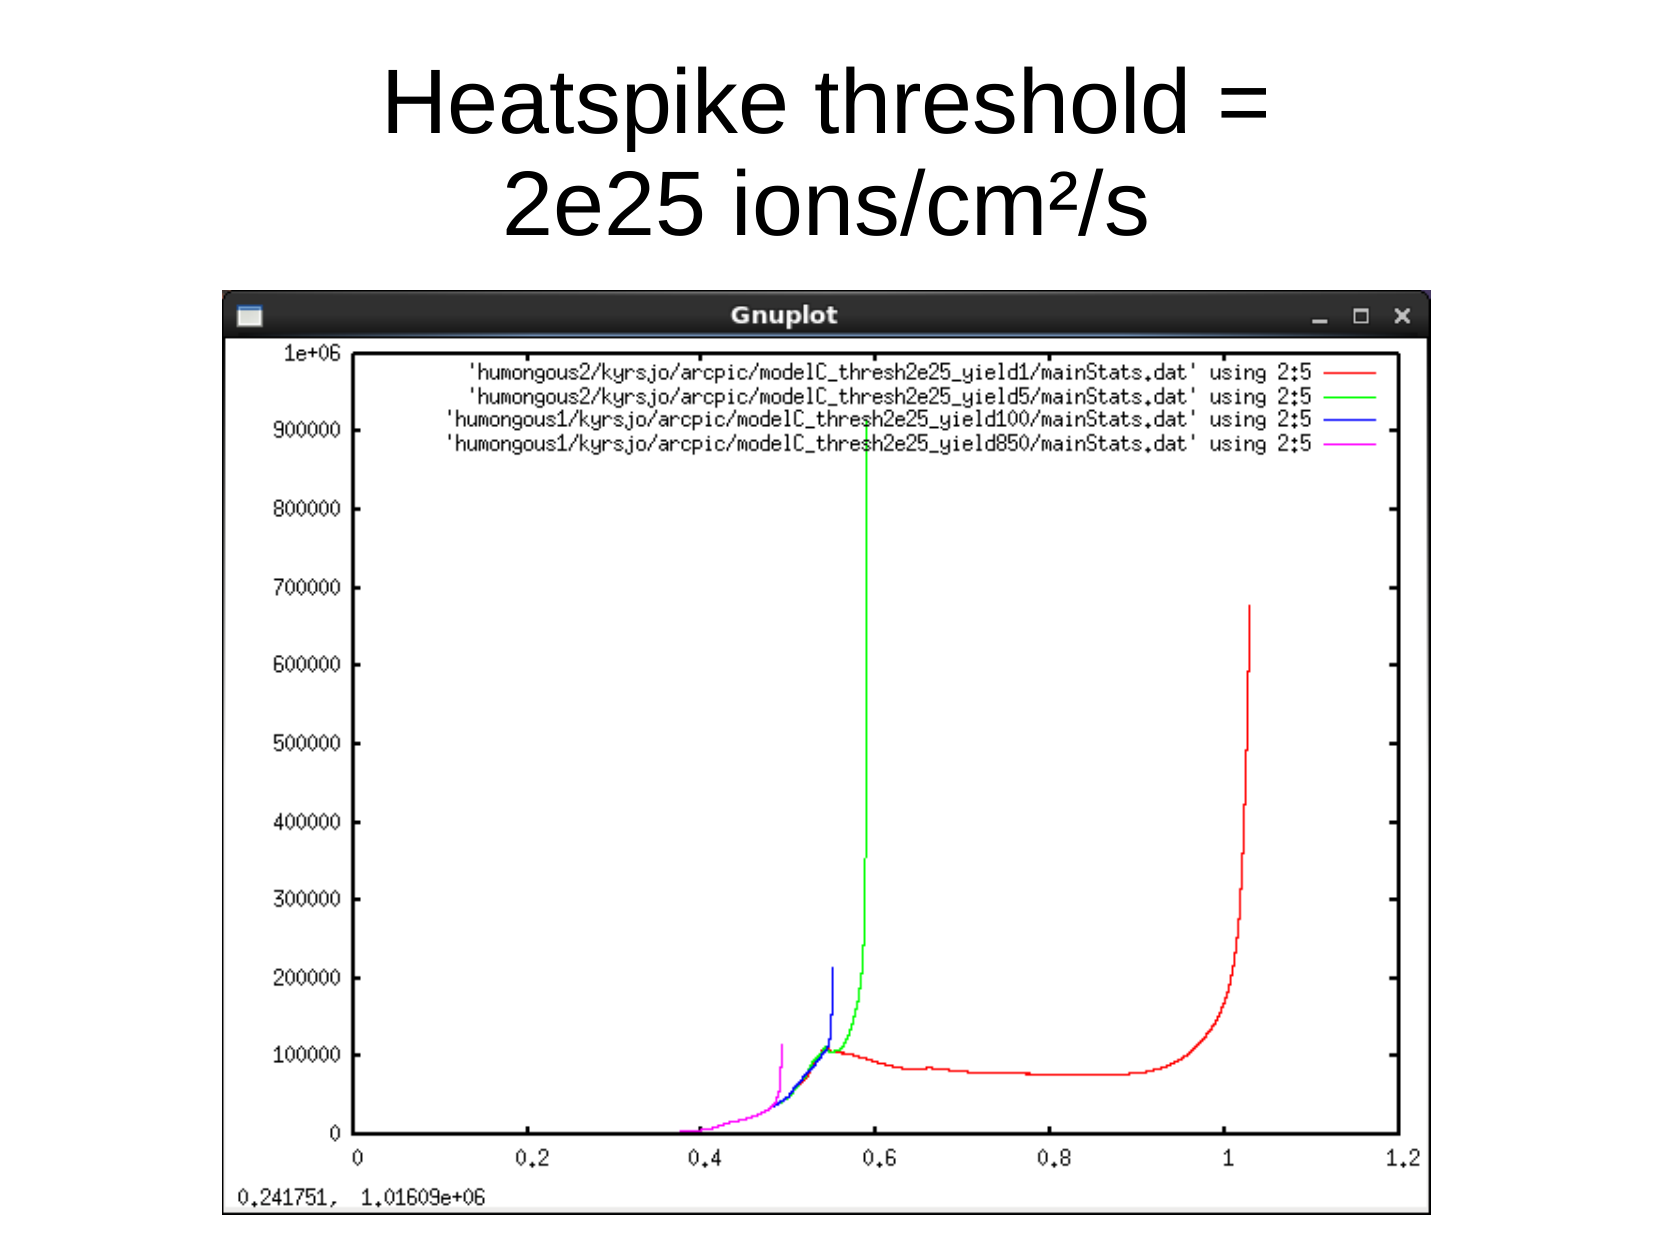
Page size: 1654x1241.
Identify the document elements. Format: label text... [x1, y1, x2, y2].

picture [222, 290, 1431, 1216]
title Heatspike threshold = 2e25 ions/cm²/s [82, 49, 1571, 257]
